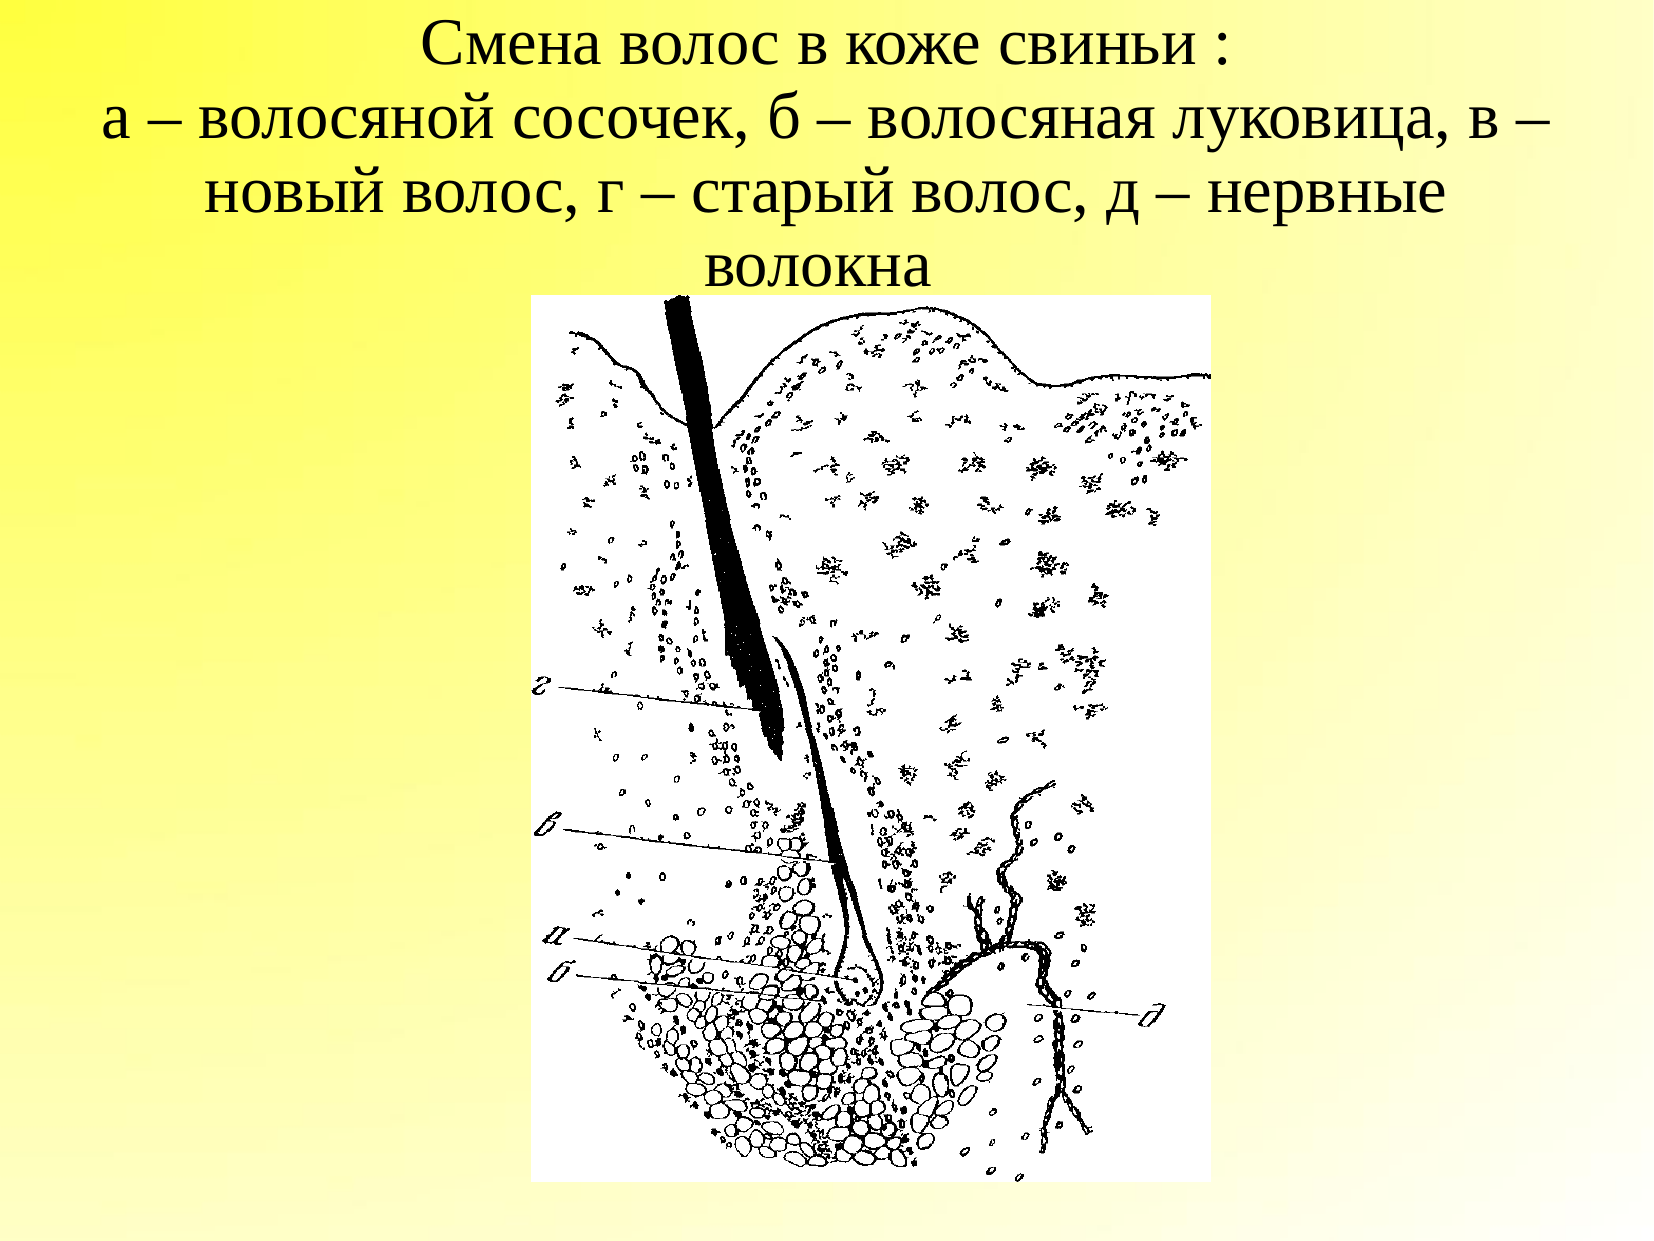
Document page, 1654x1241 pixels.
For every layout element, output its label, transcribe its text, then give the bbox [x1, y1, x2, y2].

title Смена волос в коже свиньи : а – волосяной сосочек, б – волосяная луковица, в – новый волос, г – старый волос, д – нервные волокна [82, 4, 1571, 302]
picture [0, 0, 1654, 1241]
